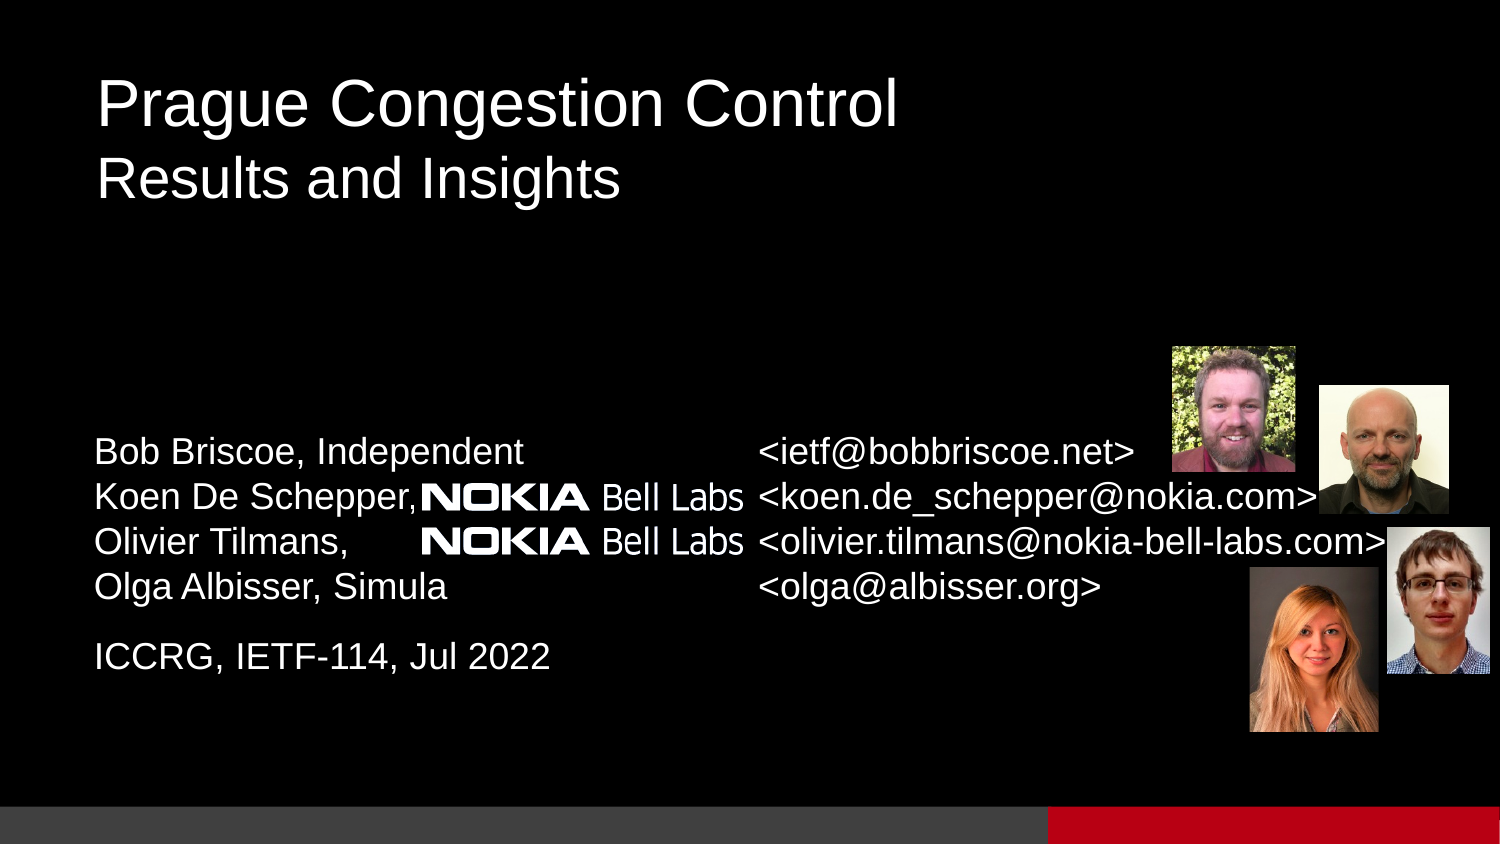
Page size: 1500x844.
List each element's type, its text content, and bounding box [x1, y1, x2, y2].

picture [1387, 527, 1490, 674]
picture [414, 475, 752, 565]
text_box Bob Briscoe, Independent <ietf@bobbriscoe.net> Koen De Schepper, N okia Bell Labs <koen.de_schepper@nokia.com> Olivier Tilmans, N okia Bell Labs <olivier.tilmans@nokia-bell-labs.com> Olga Albisser, Simula <olga@albisser.org> ICCRG, IETF-114, Jul 2022 [78, 419, 1423, 608]
picture [1319, 385, 1449, 514]
text_box Prague Congestion Control Results and Insights [81, 52, 1453, 233]
picture [1249, 567, 1379, 732]
picture [1172, 346, 1296, 472]
